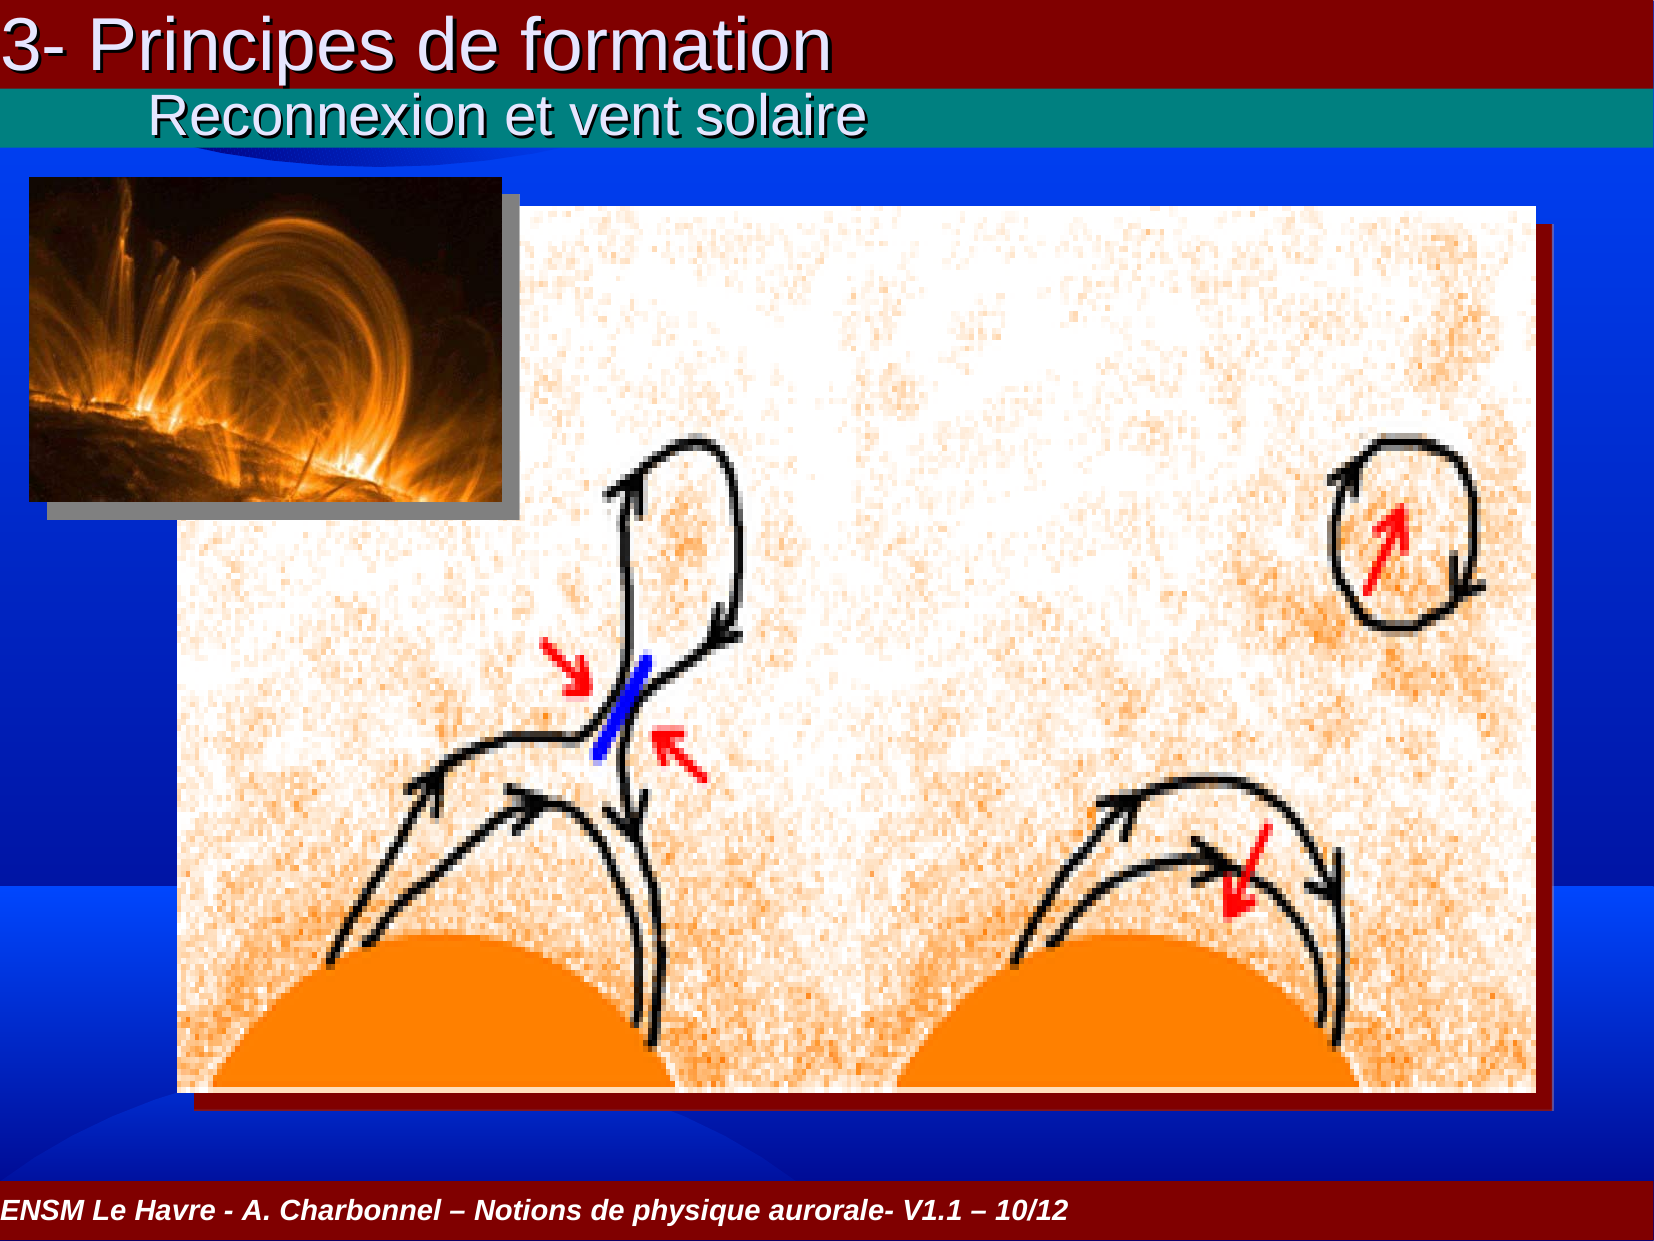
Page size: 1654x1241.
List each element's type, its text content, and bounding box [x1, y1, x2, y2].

title 3- Principes de formation [0, 0, 1654, 89]
text_box ENSM Le Havre - A. Charbonnel – Notions de physique aurorale- V1.1 – 10/12 [0, 1181, 1654, 1241]
picture [177, 206, 1536, 1093]
title Reconnexion et vent solaire [0, 89, 1654, 148]
picture [29, 177, 502, 502]
